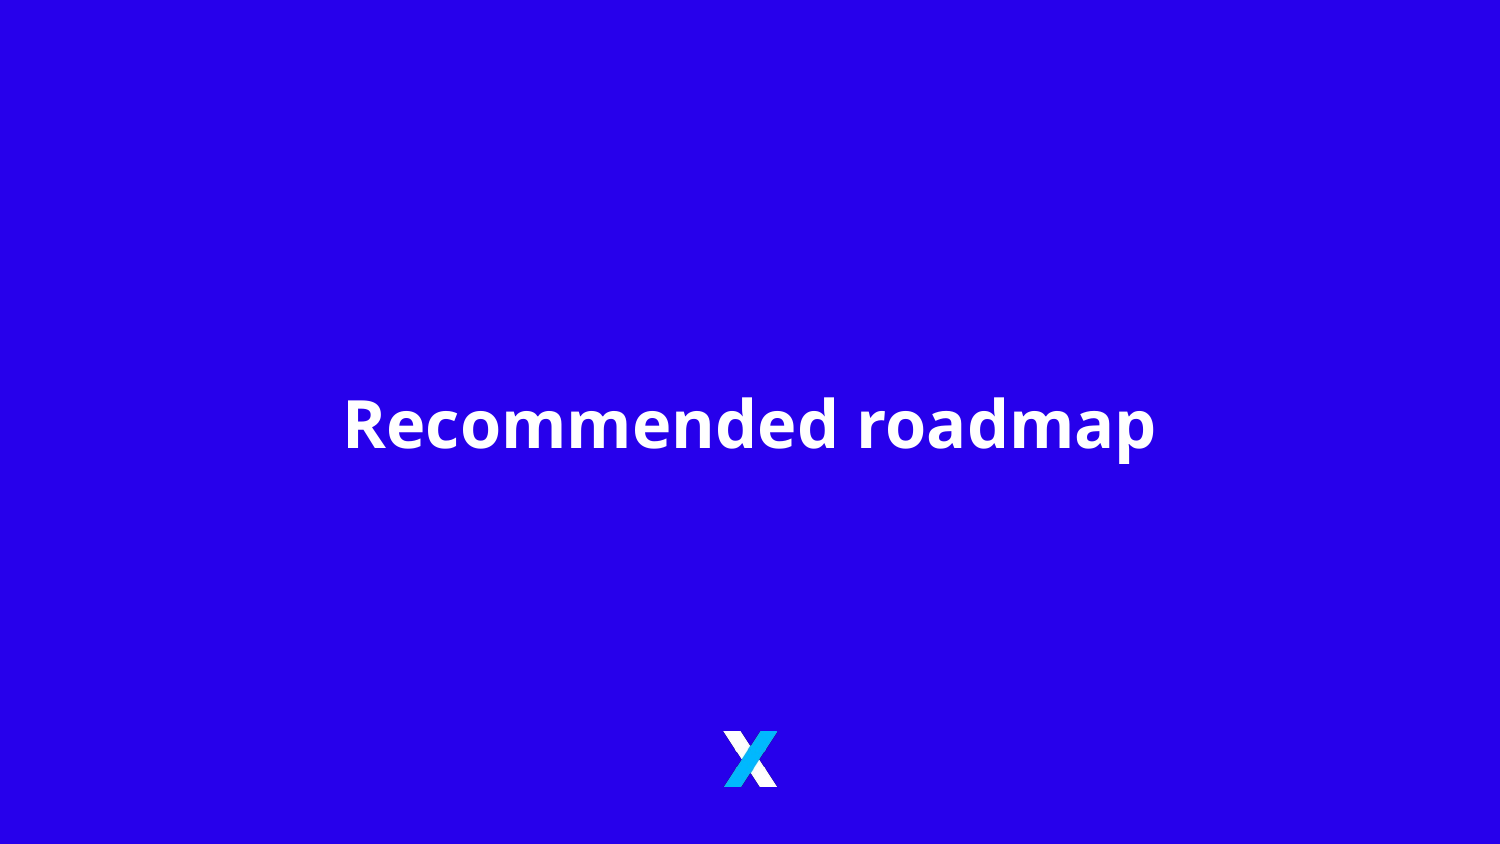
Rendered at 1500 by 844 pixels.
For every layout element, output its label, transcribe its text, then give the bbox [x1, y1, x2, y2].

picture [743, 733, 778, 787]
title Recommended roadmap [138, 352, 1362, 491]
picture [722, 731, 759, 787]
